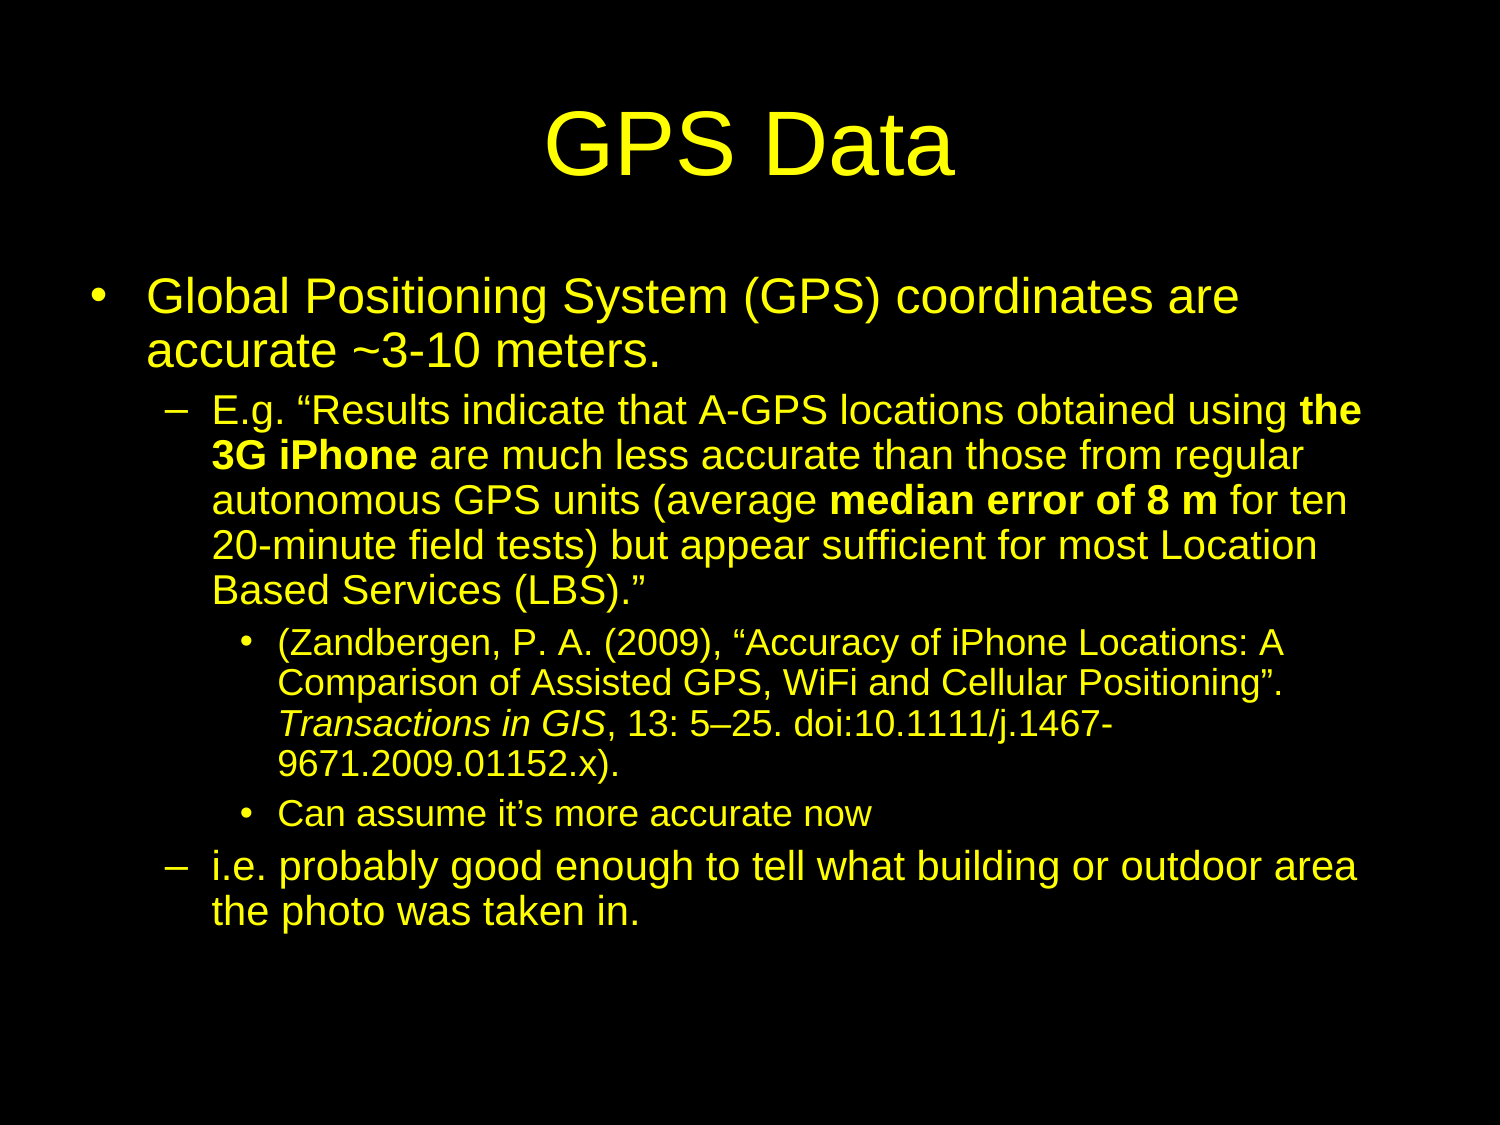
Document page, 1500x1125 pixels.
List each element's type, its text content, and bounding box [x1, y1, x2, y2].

title GPS Data [75, 45, 1426, 233]
list Global Positioning System (GPS) coordinates are accurate ~3-10 meters. E.g. “Results indicate that A-GPS locations obtained using the 3G iPhone are much less accurate than those from regular autonomous GPS units (average median error of 8 m for ten 20-minute field tests) but appear sufficient for most Location Based Services (LBS).” (Zandbergen, P. A. (2009), “Accuracy of iPhone Locations: A Comparison of Assisted GPS, WiFi and Cellular Positioning”. Transactions in GIS, 13: 5–25. doi:10.1111/j.1467-9671.2009.01152.x). Can assume it’s more accurate now i.e. probably good enough to tell what building or outdoor area the photo was taken in. [75, 262, 1426, 1006]
